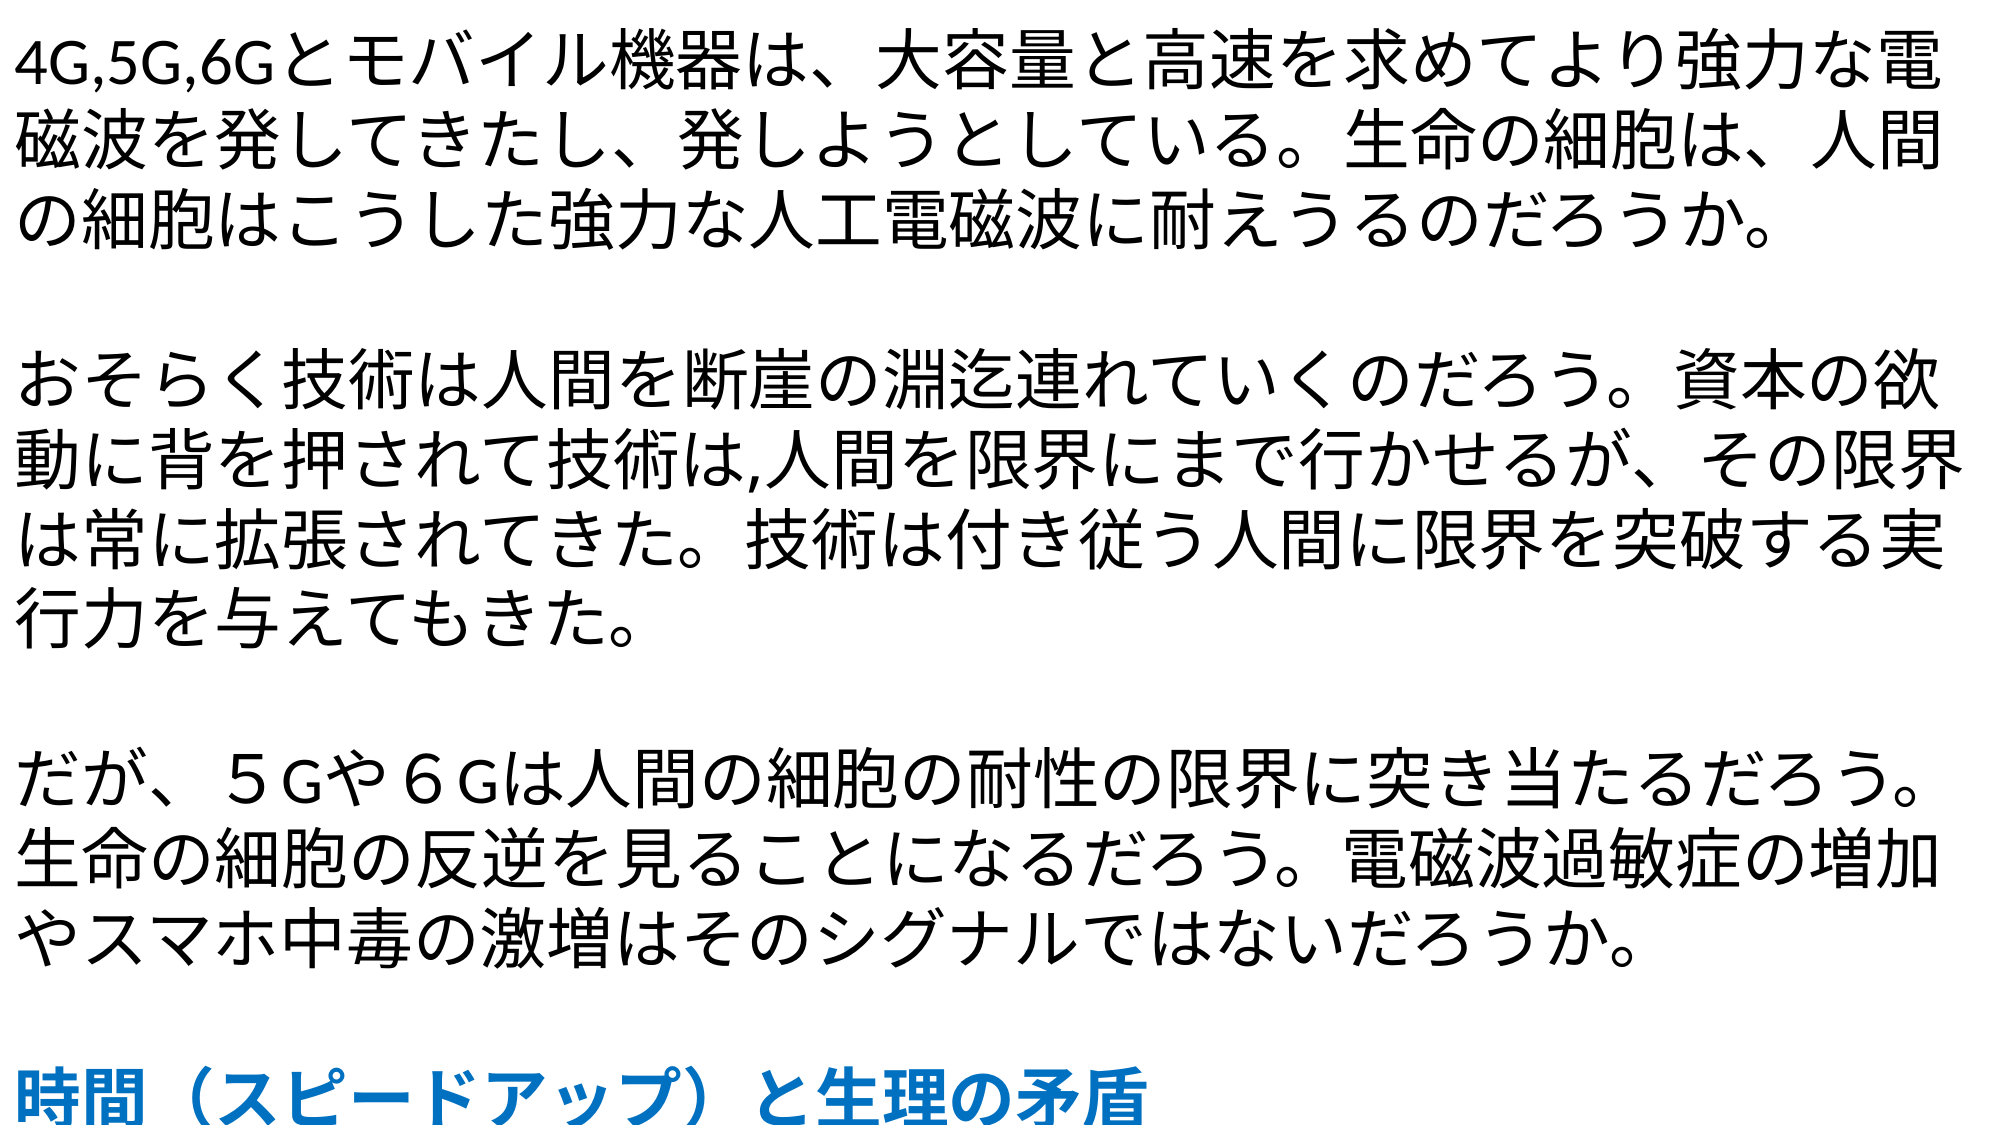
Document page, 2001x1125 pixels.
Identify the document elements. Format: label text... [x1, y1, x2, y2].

text_box 4G,5G,6Gとモバイル機器は、大容量と高速を求めてより強力な電磁波を発してきたし、発しようとしている。生命の細胞は、人間の細胞はこうした強力な人工電磁波に耐えうるのだろうか。 おそらく技術は人間を断崖の淵迄連れていくのだろう。資本の欲動に背を押されて技術は,人間を限界にまで行かせるが、その限界は常に拡張されてきた。技術は付き従う人間に限界を突破する実行力を与えてもきた。 だが、５Gや６Gは人間の細胞の耐性の限界に突き当たるだろう。生命の細胞の反逆を見ることになるだろう。電磁波過敏症の増加やスマホ中毒の激増はそのシグナルではないだろうか。 時間（スピードアップ）と生理の矛盾 [0, 10, 2000, 1125]
